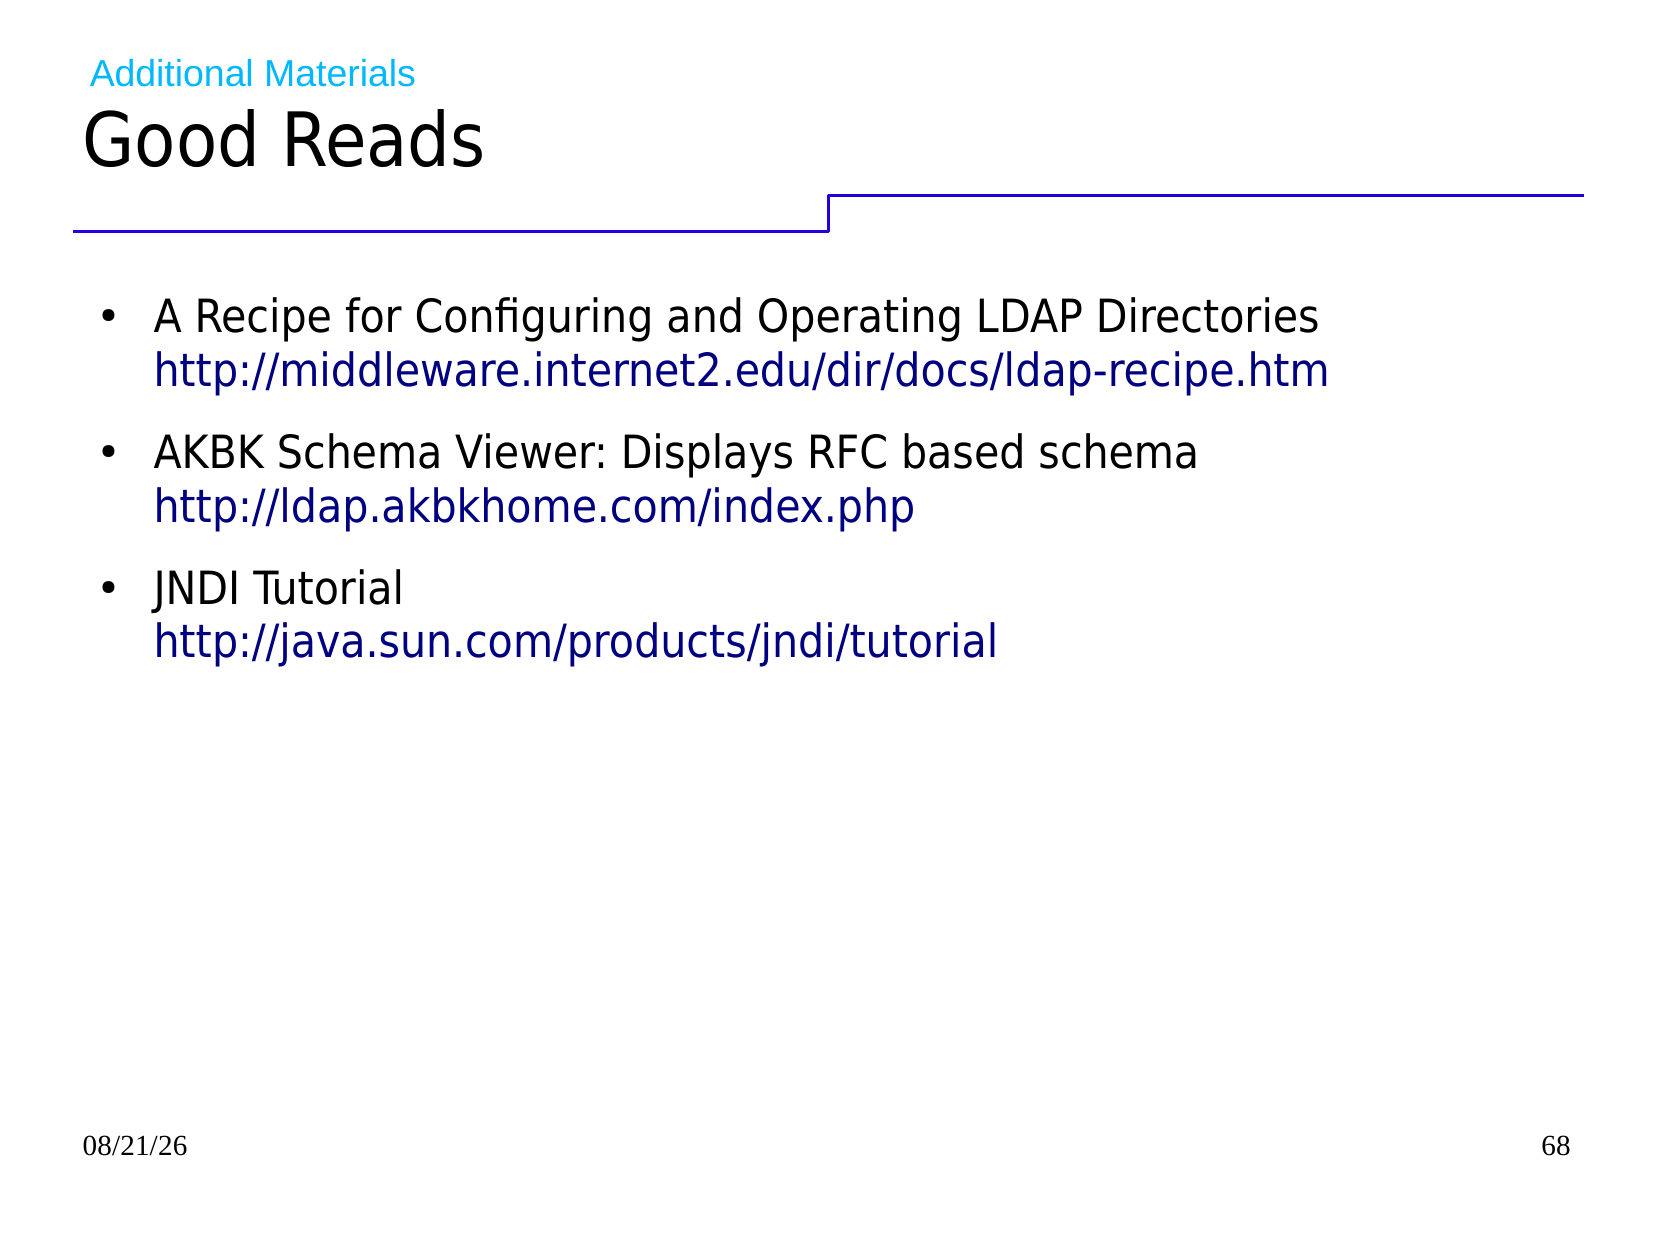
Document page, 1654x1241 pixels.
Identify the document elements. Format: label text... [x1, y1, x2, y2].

list A Recipe for Configuring and Operating LDAP Directories http://middleware.internet2.edu/dir/docs/ldap-recipe.htm AKBK Schema Viewer: Displays RFC based schema http://ldap.akbkhome.com/index.php JNDI Tutorial http://java.sun.com/products/jndi/tutorial [82, 290, 1571, 1109]
title Good Reads [82, 49, 1571, 232]
text_box Additional Materials [75, 45, 901, 103]
